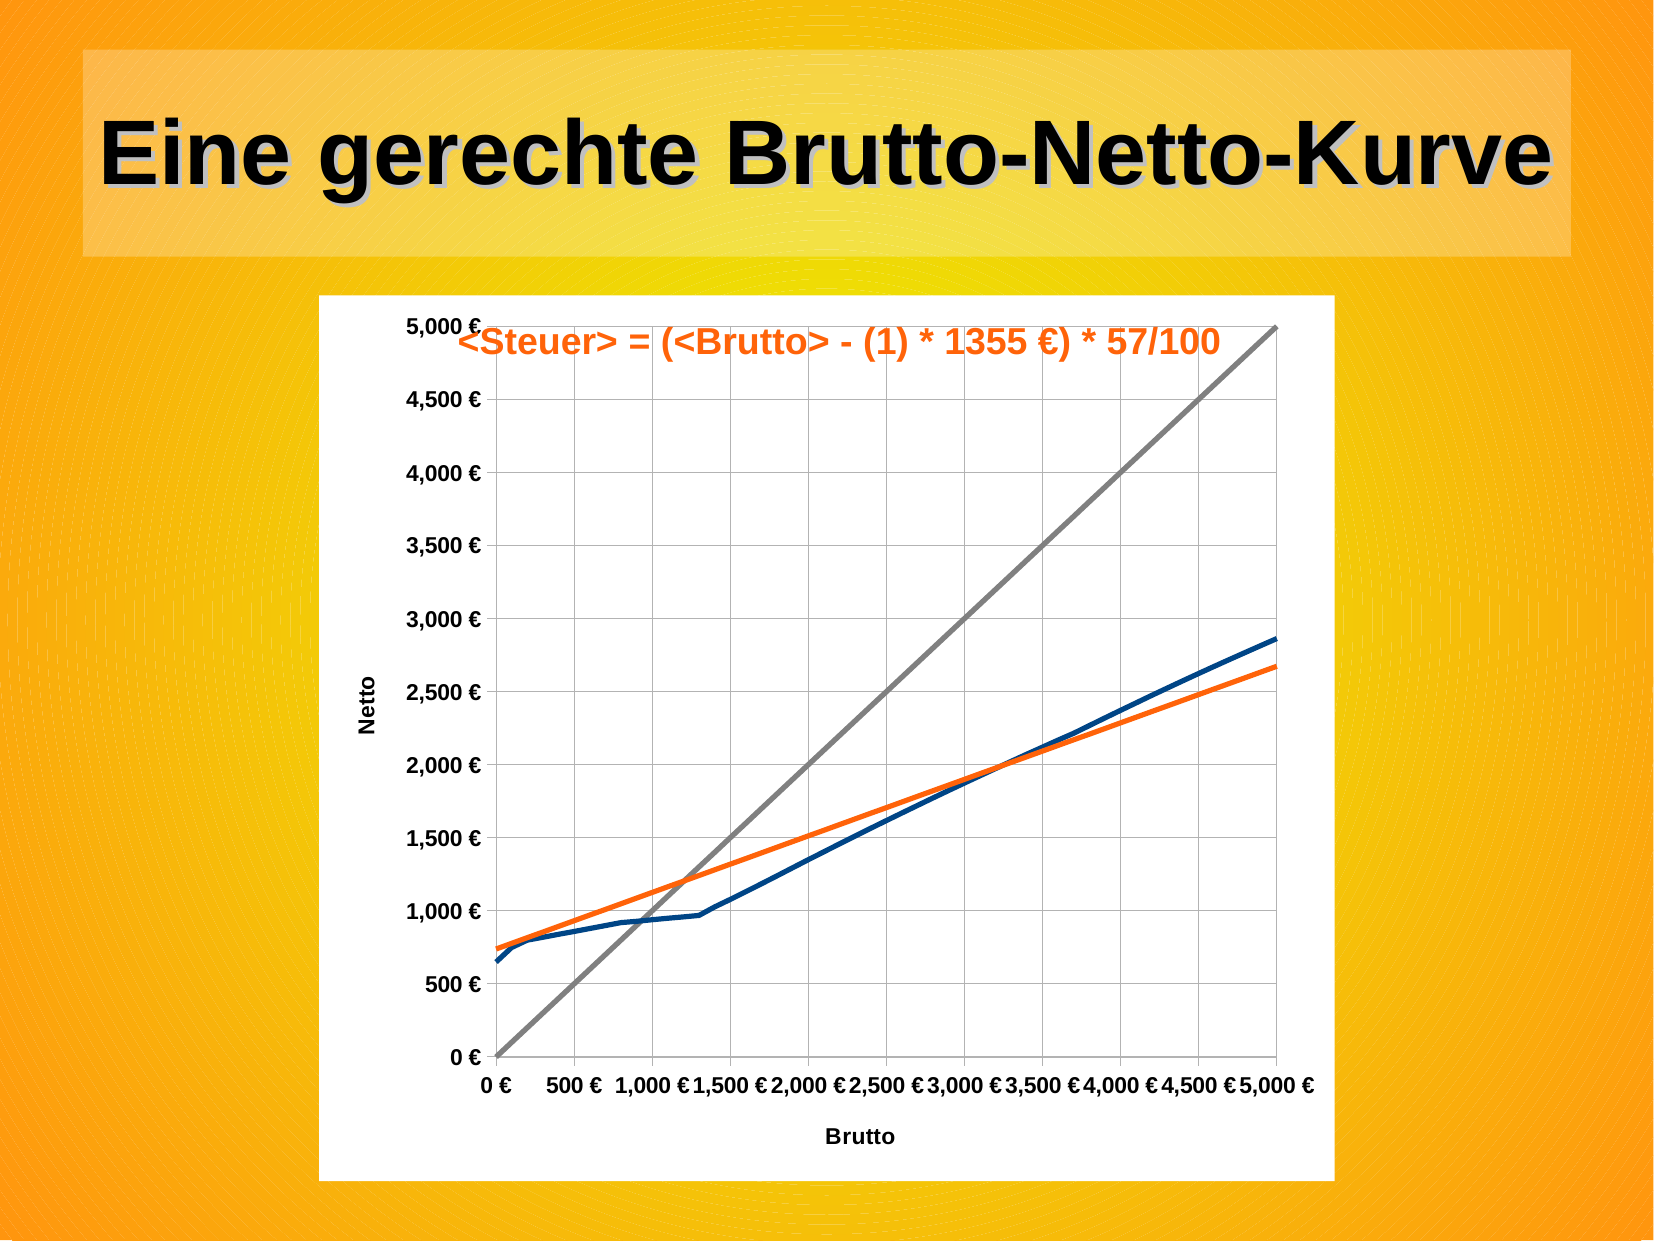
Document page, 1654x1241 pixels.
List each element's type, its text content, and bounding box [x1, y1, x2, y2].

title Eine gerechte Brutto-Netto-Kurve [82, 49, 1571, 257]
text_box <Steuer> = (<Brutto> - (1) * 1355 €) * 57/100 [442, 312, 1237, 370]
chart [319, 295, 1335, 1182]
